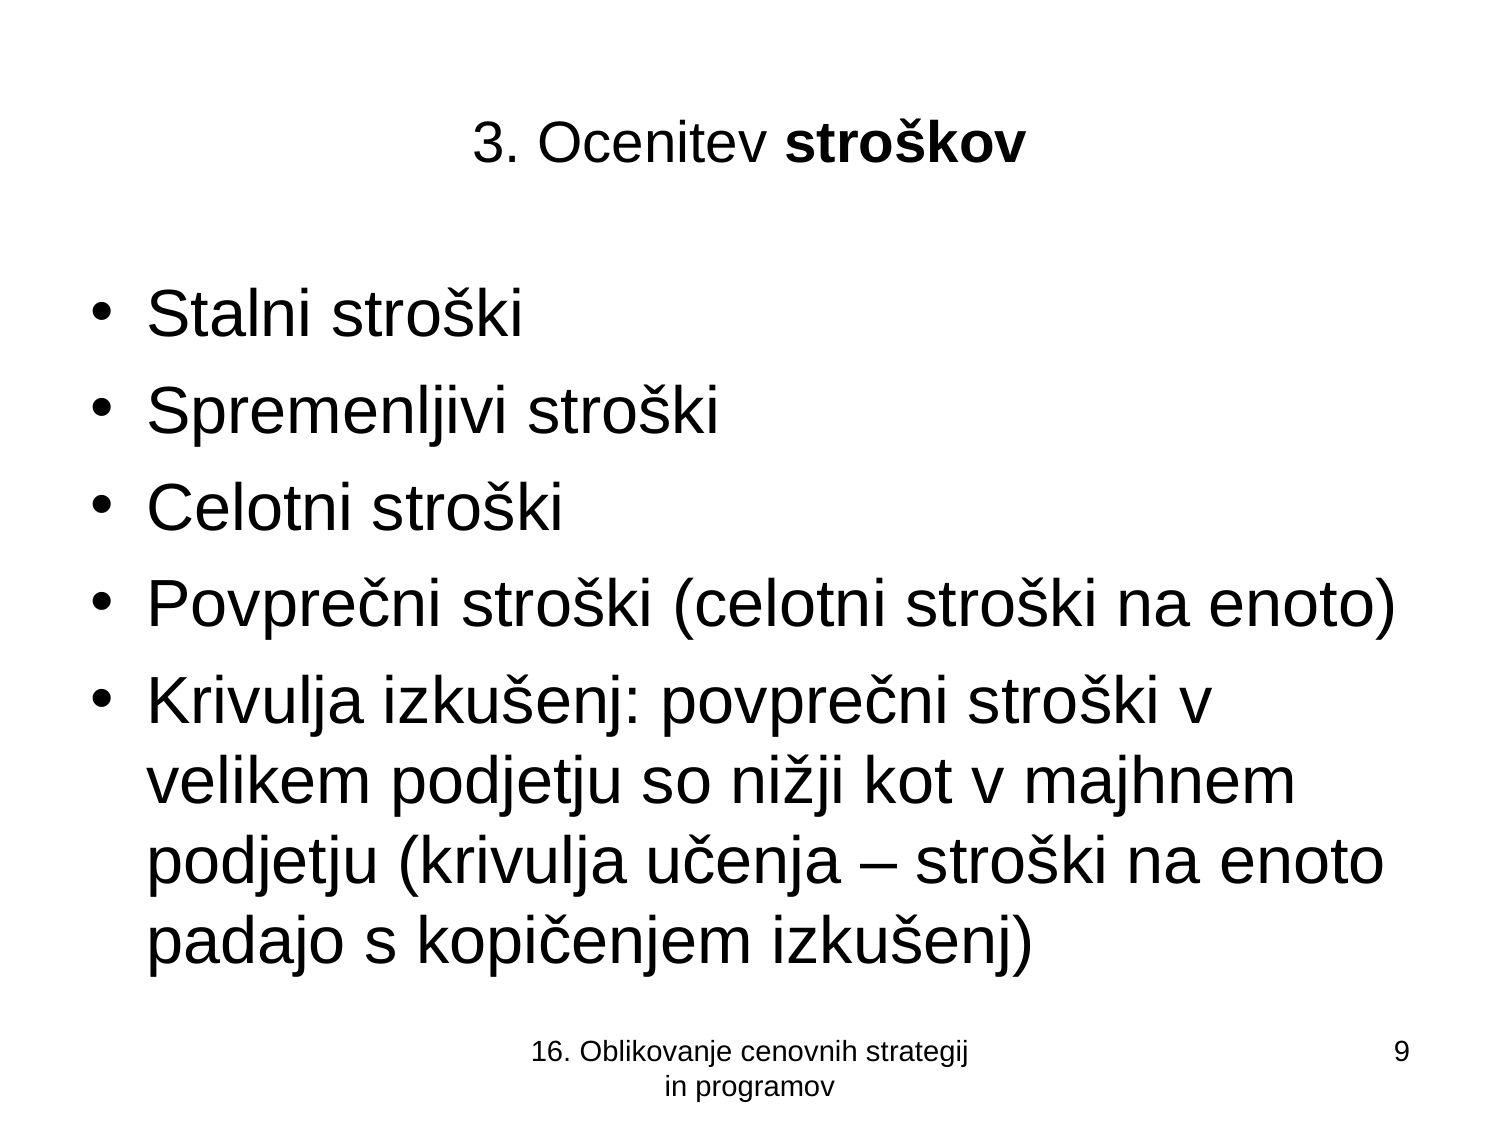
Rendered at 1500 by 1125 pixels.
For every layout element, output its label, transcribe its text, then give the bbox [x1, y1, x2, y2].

text_box 16. Oblikovanje cenovnih strategij in programov [512, 1024, 988, 1103]
title 3. Ocenitev stroškov [75, 45, 1426, 233]
text_box <number> [1074, 1024, 1426, 1103]
list Stalni stroški Spremenljivi stroški Celotni stroški Povprečni stroški (celotni stroški na enoto) Krivulja izkušenj: povprečni stroški v velikem podjetju so nižji kot v majhnem podjetju (krivulja učenja – stroški na enoto padajo s kopičenjem izkušenj) [75, 262, 1426, 1006]
